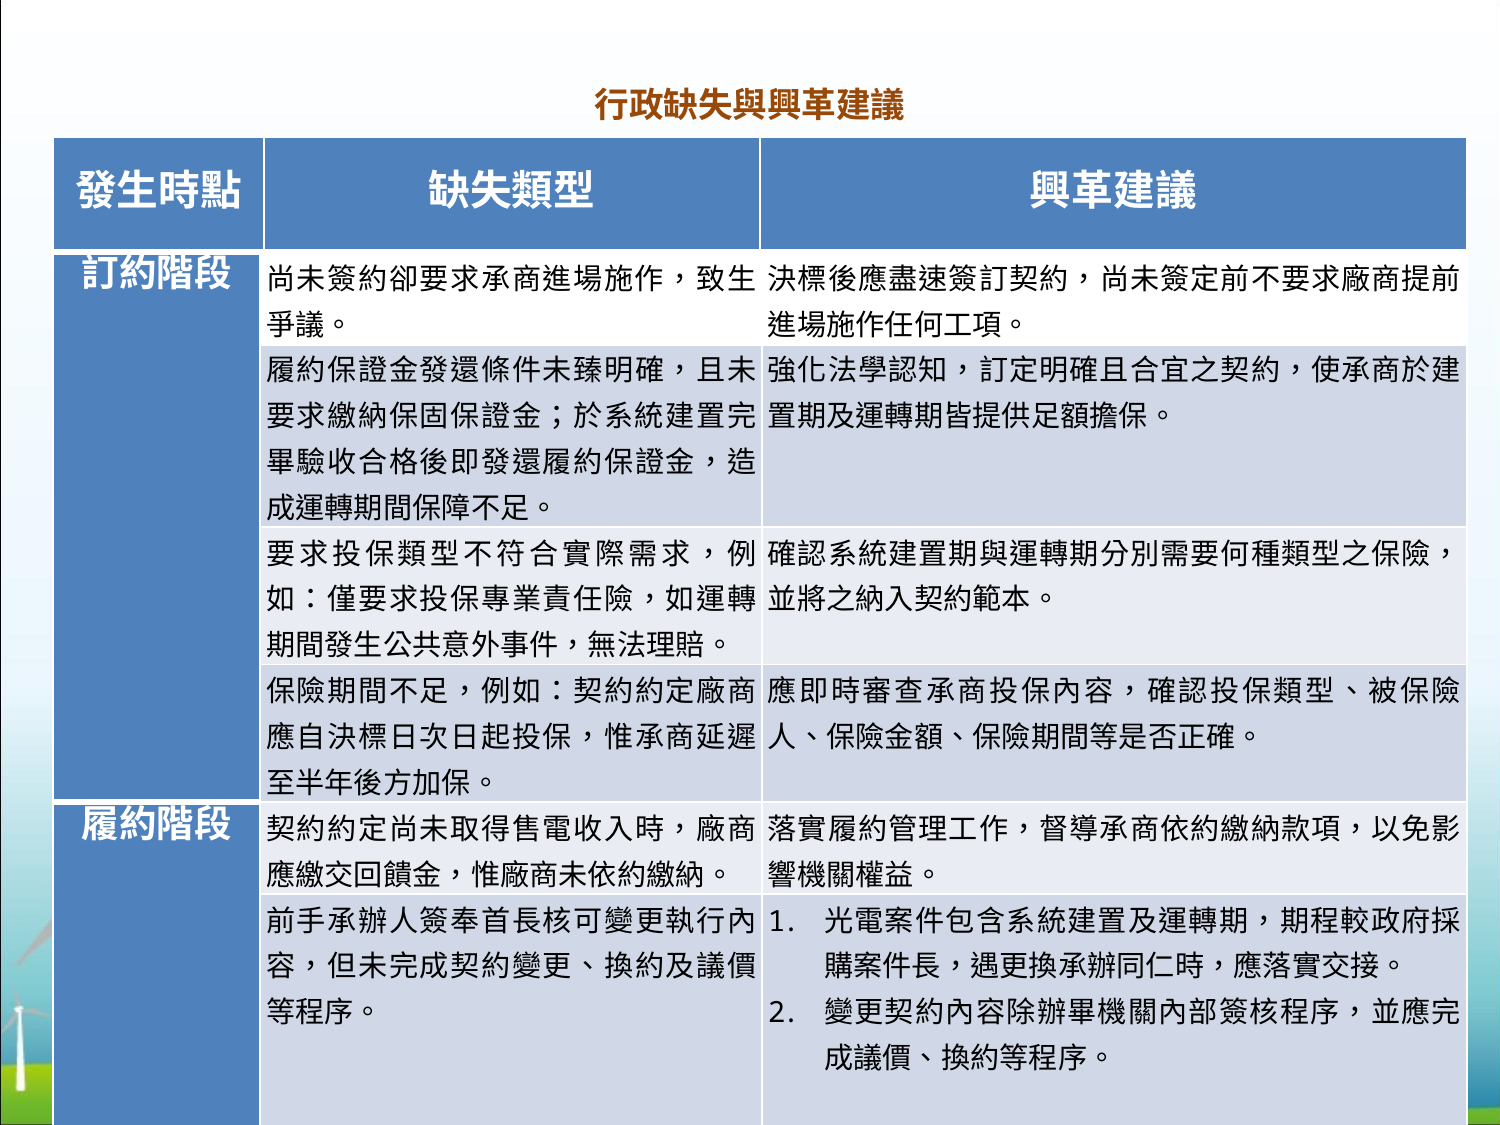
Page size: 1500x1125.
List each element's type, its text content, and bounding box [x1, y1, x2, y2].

table_cell 履約保證金發還條件未臻明確，且未要求繳納保固保證金；於系統建置完畢驗收合格後即發還履約保證金，造成運轉期間保障不足。 [261, 346, 761, 526]
picture [0, 0, 1500, 1125]
table_cell 保險期間不足，例如：契約約定廠商應自決標日次日起投保，惟承商延遲至半年後方加保。 [261, 665, 761, 801]
table_header 缺失類型 [265, 138, 759, 249]
table_cell 要求投保類型不符合實際需求，例如：僅要求投保專業責任險，如運轉期間發生公共意外事件，無法理賠。 [261, 528, 761, 664]
table_cell 光電案件包含系統建置及運轉期，期程較政府採購案件長，遇更換承辦同仁時，應落實交接。 變更契約內容除辦畢機關內部簽核程序，並應完成議價、換約等程序。 [763, 895, 1466, 1125]
title 行政缺失與興革建議 [75, 75, 1425, 136]
table_cell 強化法學認知，訂定明確且合宜之契約，使承商於建置期及運轉期皆提供足額擔保。 [763, 346, 1466, 526]
table_cell 確認系統建置期與運轉期分別需要何種類型之保險，並將之納入契約範本。 [763, 528, 1466, 664]
table_cell 履約階段 [175, 805, 182, 822]
table_header 發生時點 [54, 138, 263, 249]
table_cell 契約約定尚未取得售電收入時，廠商應繳交回饋金，惟廠商未依約繳納。 [261, 803, 761, 893]
table_header 決標後應盡速簽訂契約，尚未簽定前不要求廠商提前進場施作任何工項。 [763, 255, 1466, 341]
table_header 訂約階段 [54, 255, 259, 799]
table_cell 履約階段 [54, 805, 259, 1125]
table_header 興革建議 [761, 138, 1466, 249]
table_header 尚未簽約卻要求承商進場施作，致生爭議。 [261, 255, 761, 341]
table_cell 前手承辦人簽奉首長核可變更執行內容，但未完成契約變更、換約及議價等程序。 [261, 895, 761, 1125]
table_cell 落實履約管理工作，督導承商依約繳納款項，以免影響機關權益。 [763, 803, 1466, 893]
table_cell 應即時審查承商投保內容，確認投保類型、被保險人、保險金額、保險期間等是否正確。 [763, 665, 1466, 801]
table_header 訂約階段 [175, 255, 182, 271]
